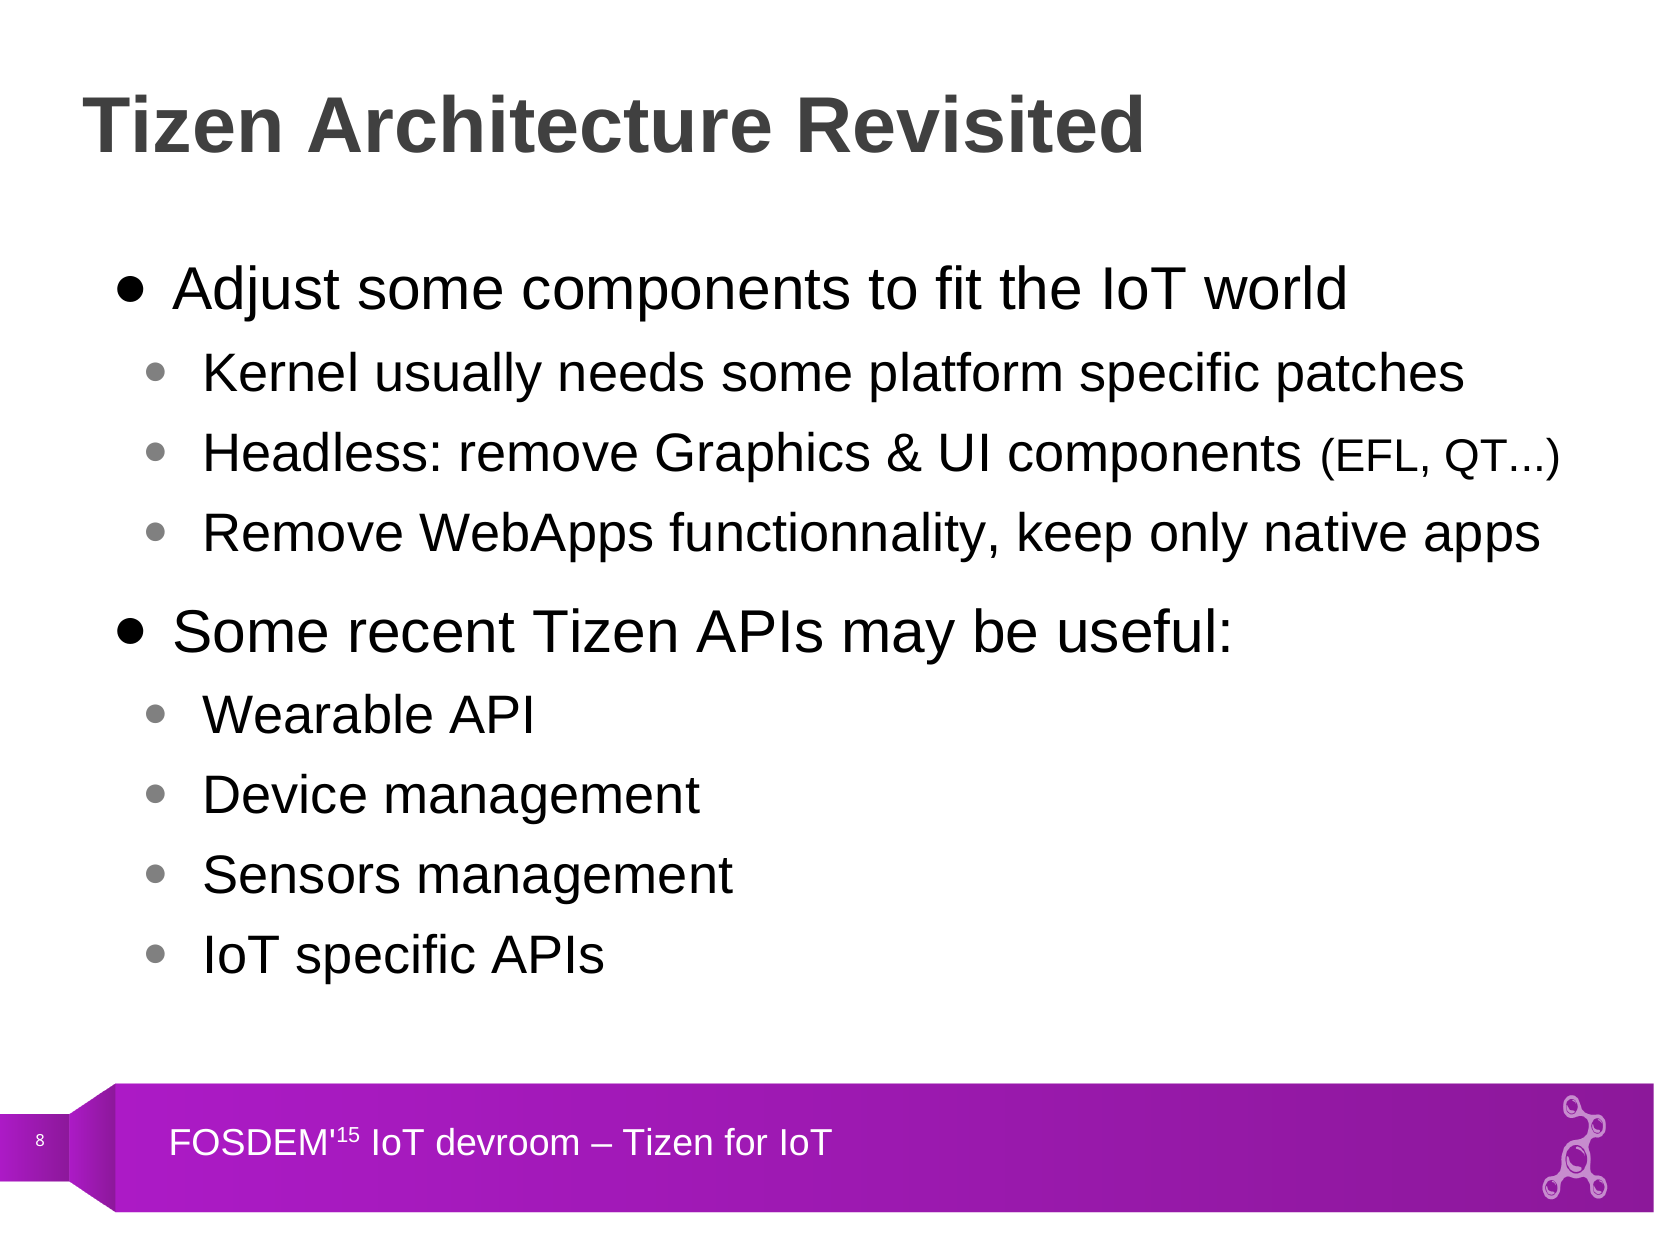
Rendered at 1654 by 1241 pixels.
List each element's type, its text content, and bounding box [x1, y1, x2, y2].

title Tizen Architecture Revisited [82, 73, 1571, 235]
picture [0, 0, 1654, 1241]
list Adjust some components to fit the IoT world Kernel usually needs some platform specific patches Headless: remove Graphics & UI components (EFL, QT...) Remove WebApps functionnality, keep only native apps Some recent Tizen APIs may be useful: Wearable API Device management Sensors management IoT specific APIs [82, 249, 1571, 969]
